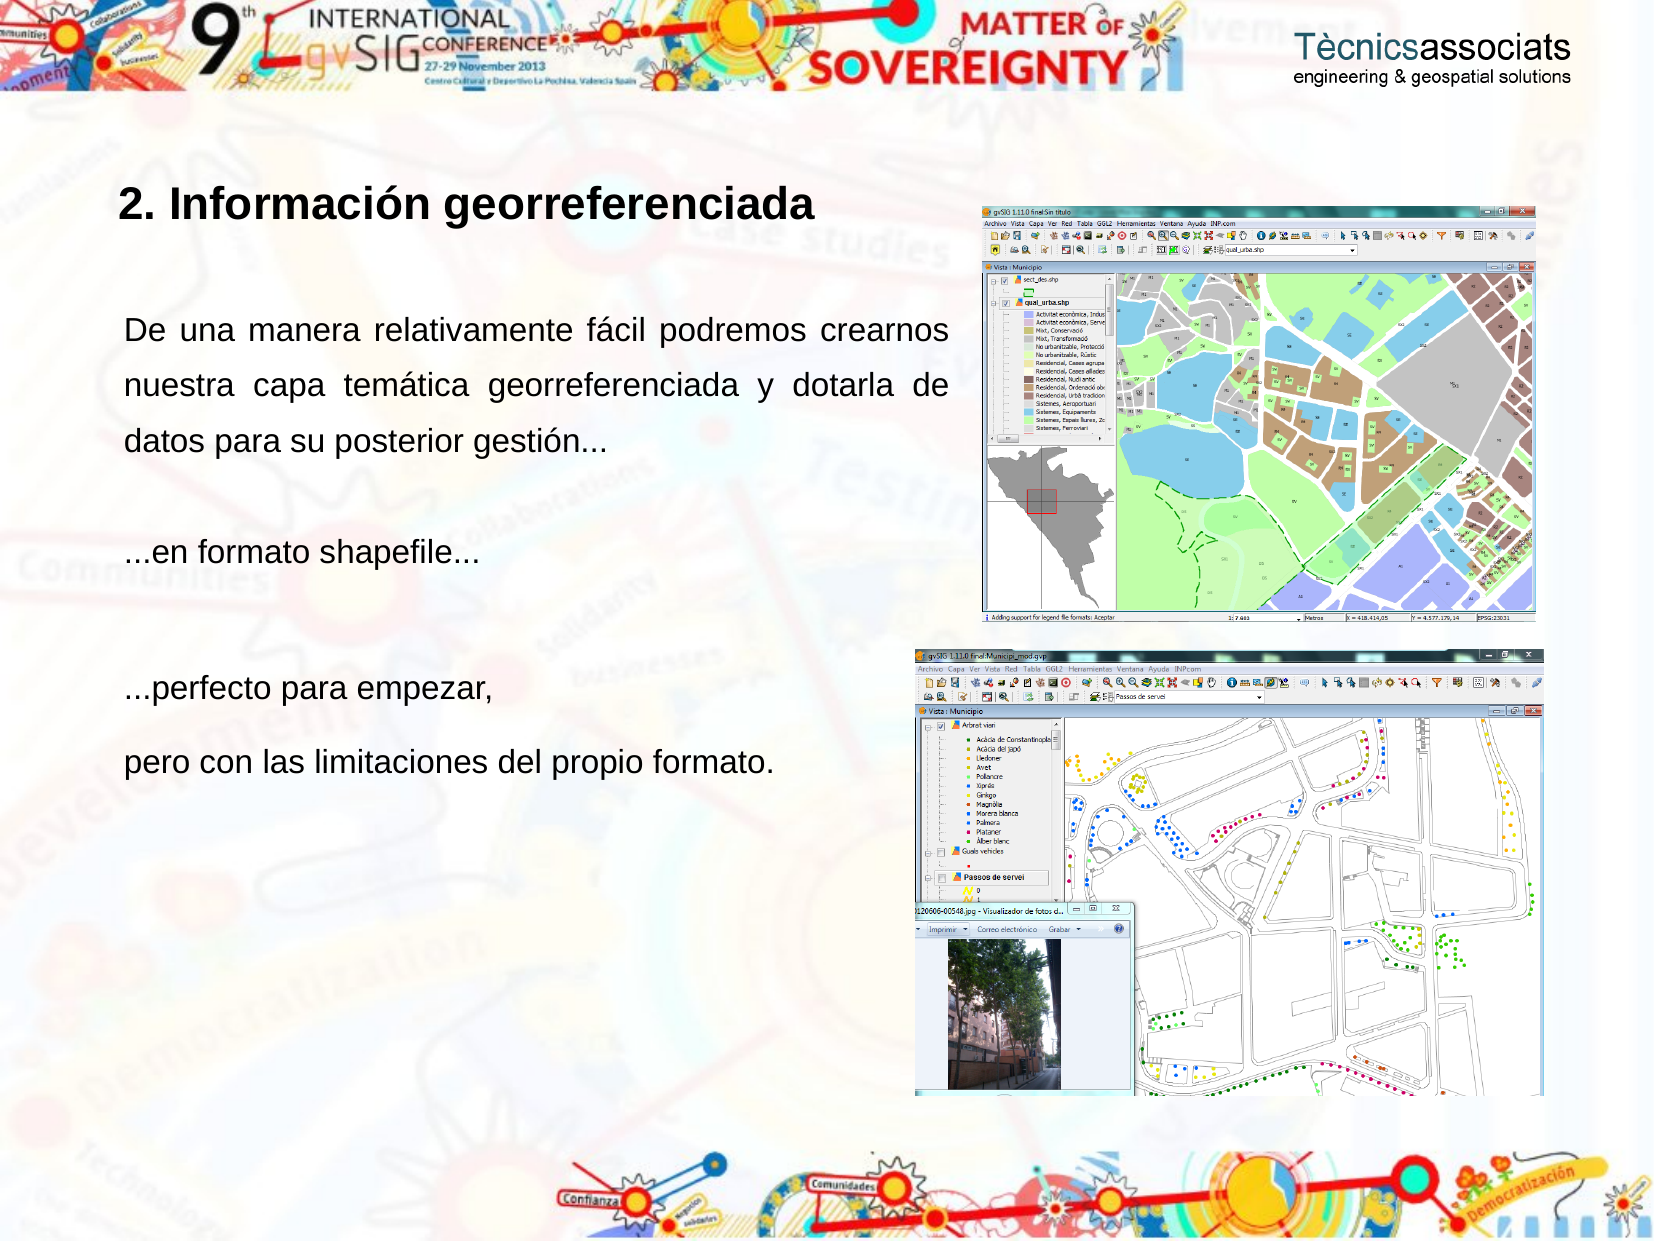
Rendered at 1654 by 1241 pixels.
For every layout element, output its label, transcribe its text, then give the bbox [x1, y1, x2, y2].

picture [0, 0, 1654, 1241]
text_box 2. Información georreferenciada [118, 177, 1300, 230]
text_box ...perfecto para empezar, pero con las limitaciones del propio formato. [124, 595, 857, 1077]
text_box De una manera relativamente fácil podremos crearnos nuestra capa temática georreferenciada y dotarla de datos para su posterior gestión... ...en formato shapefile... [124, 302, 951, 673]
